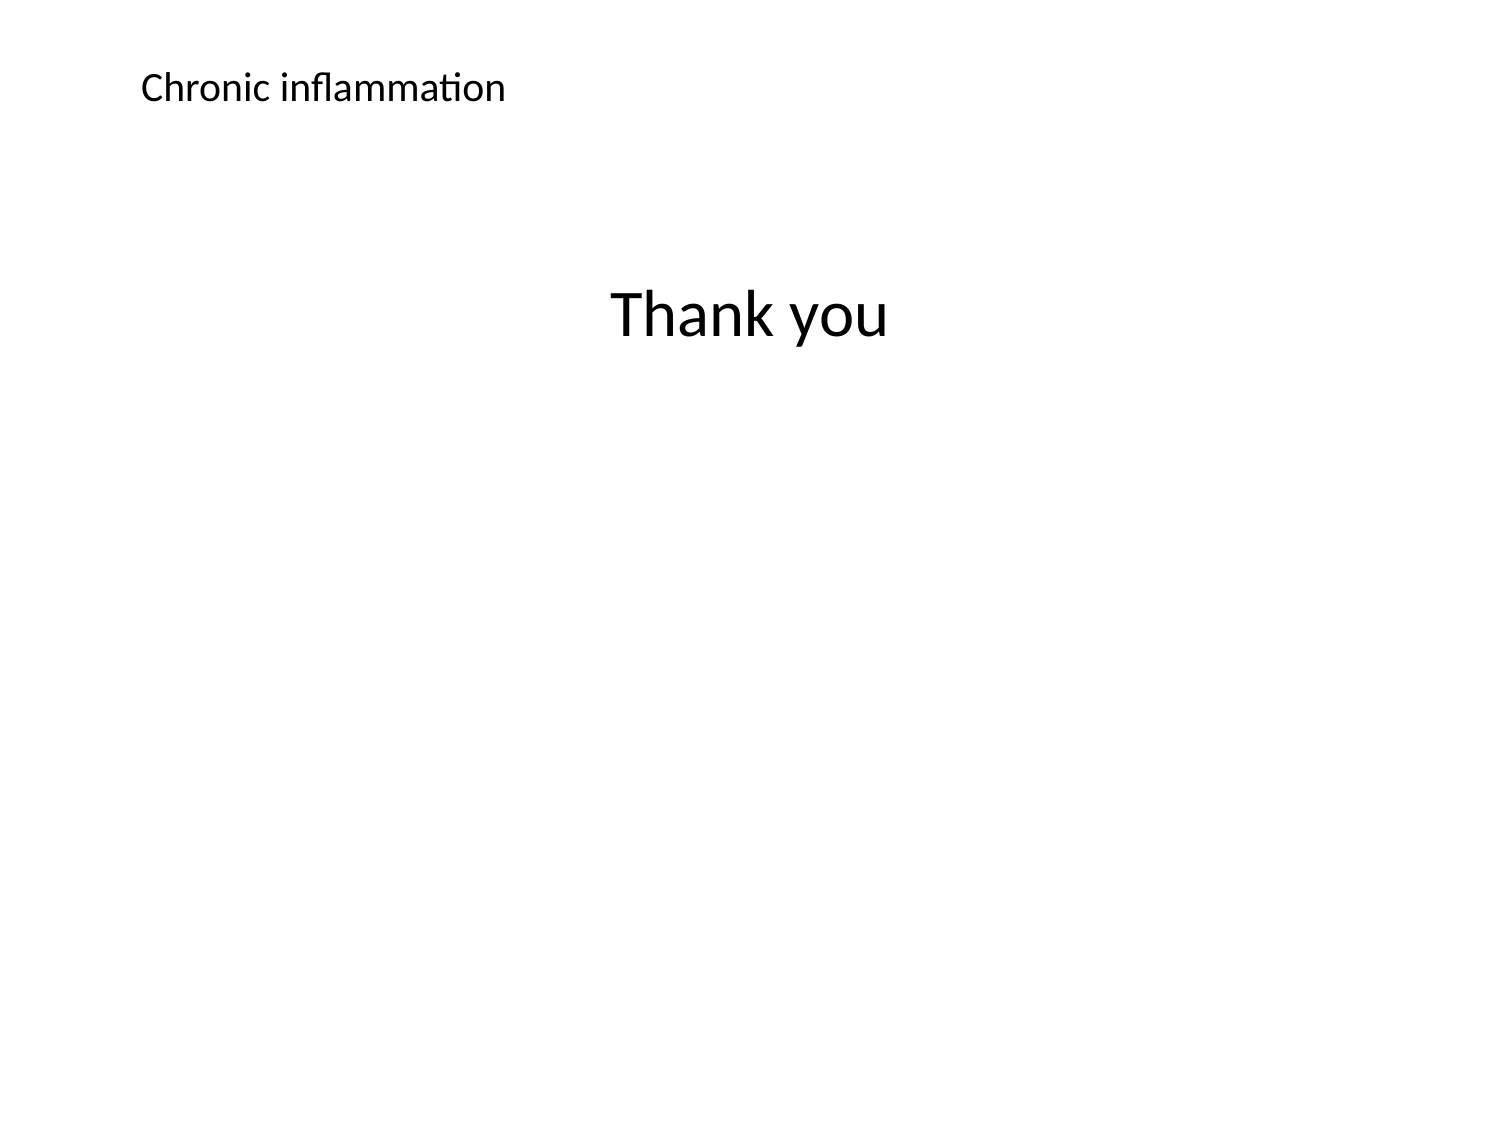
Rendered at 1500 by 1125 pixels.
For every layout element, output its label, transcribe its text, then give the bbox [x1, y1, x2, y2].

title Chronic inflammation [75, 45, 573, 126]
list Thank you [75, 262, 1426, 1005]
